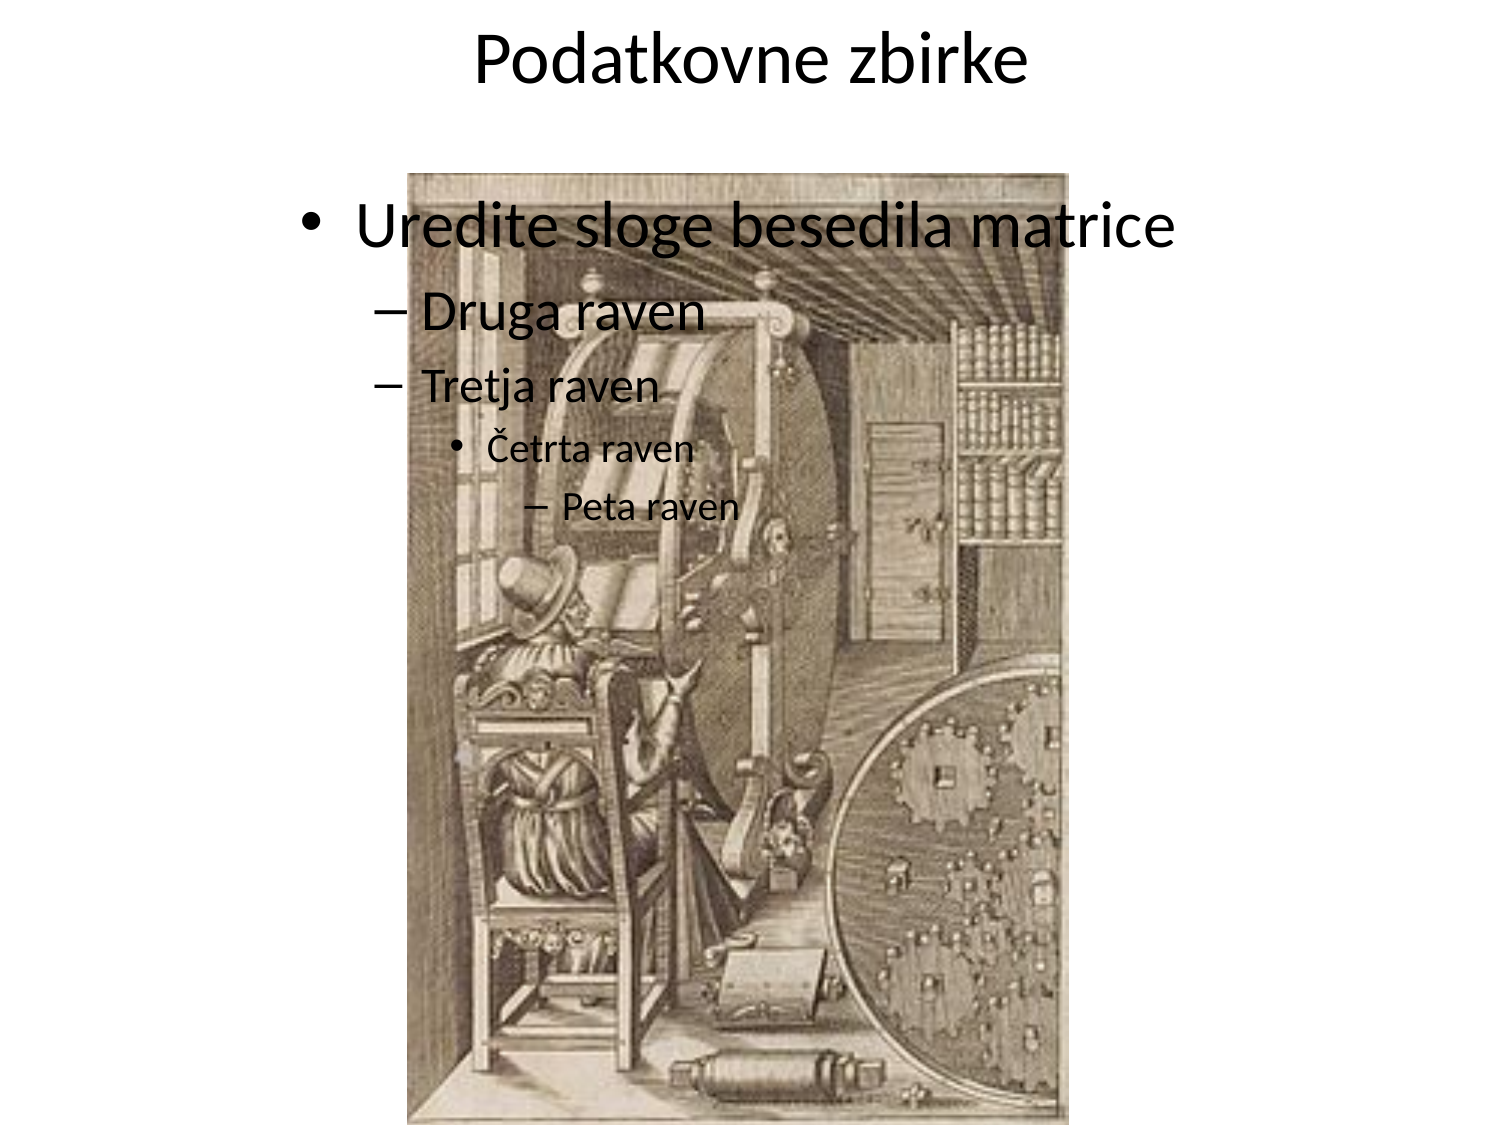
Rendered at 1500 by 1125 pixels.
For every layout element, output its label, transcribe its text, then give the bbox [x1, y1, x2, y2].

picture [407, 173, 1069, 1125]
title Podatkovne zbirke [76, 0, 1427, 148]
